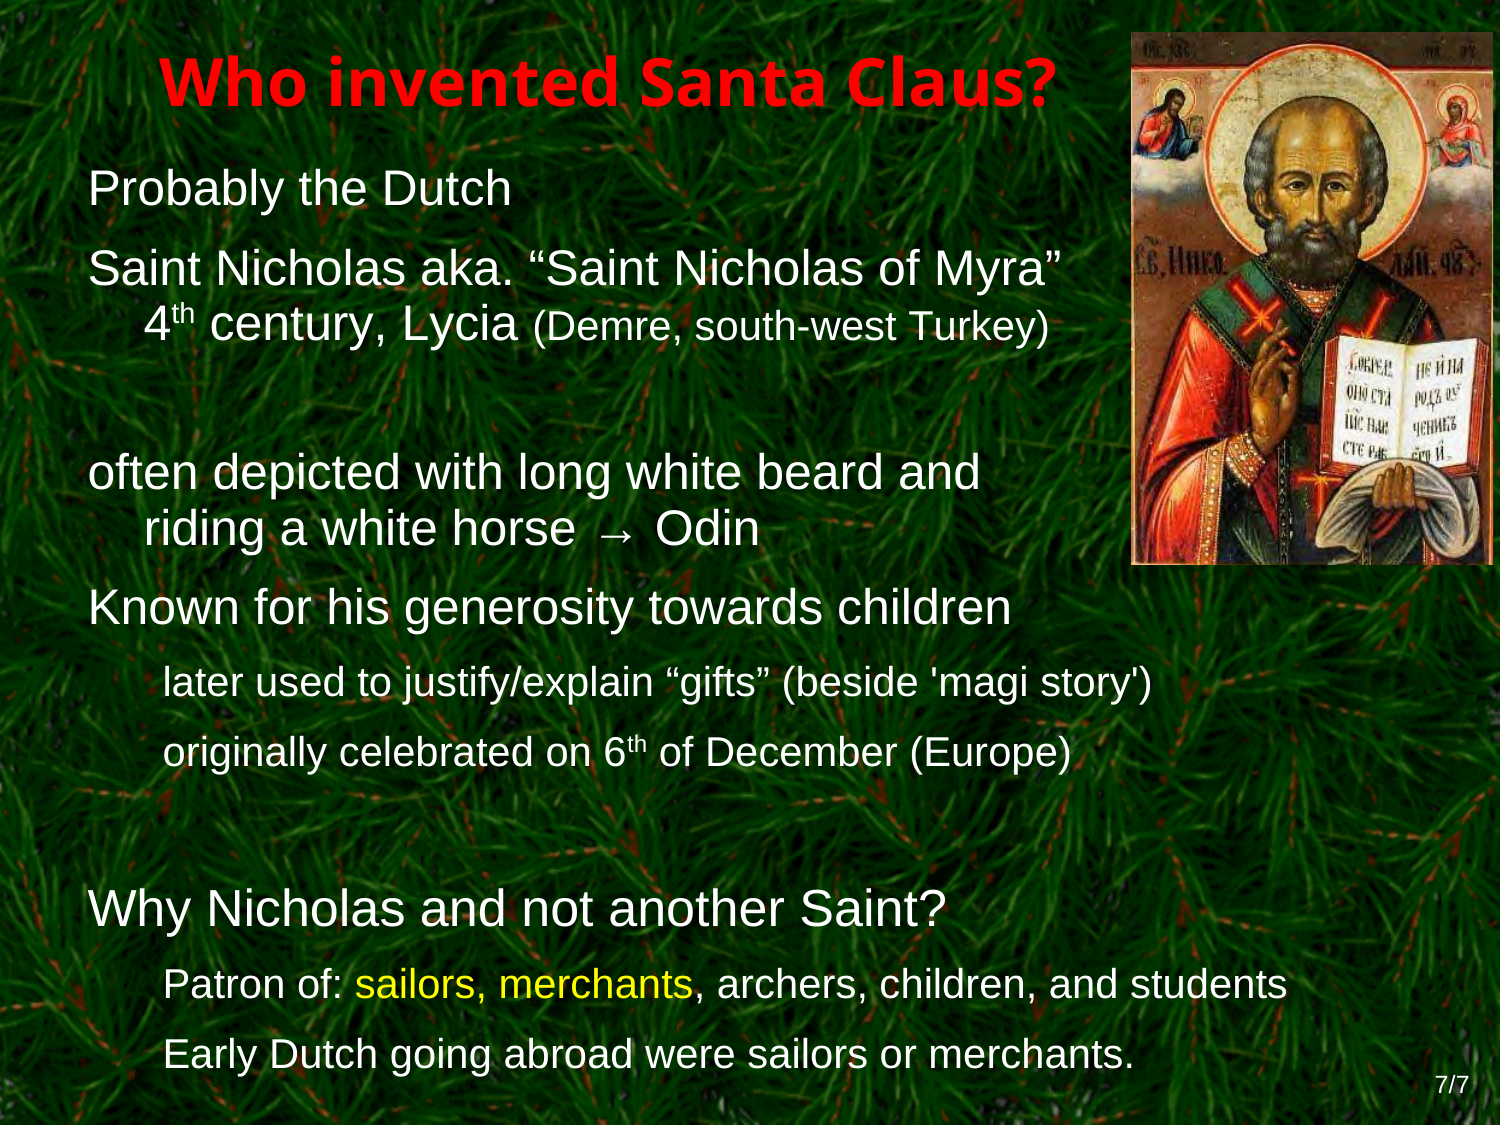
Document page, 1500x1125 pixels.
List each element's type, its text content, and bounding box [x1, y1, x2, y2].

title Who invented Santa Claus? [159, 0, 1375, 160]
picture [0, 0, 1500, 1125]
list Probably the Dutch Saint Nicholas aka. “Saint Nicholas of Myra” 4th century, Lycia (Demre, south-west Turkey) often depicted with long white beard and riding a white horse → Odin Known for his generosity towards children later used to justify/explain “gifts” (beside 'magi story') originally celebrated on 6th of December (Europe) Why Nicholas and not another Saint? Patron of: sailors, merchants, archers, children, and students Early Dutch going abroad were sailors or merchants. [87, 160, 1438, 1082]
